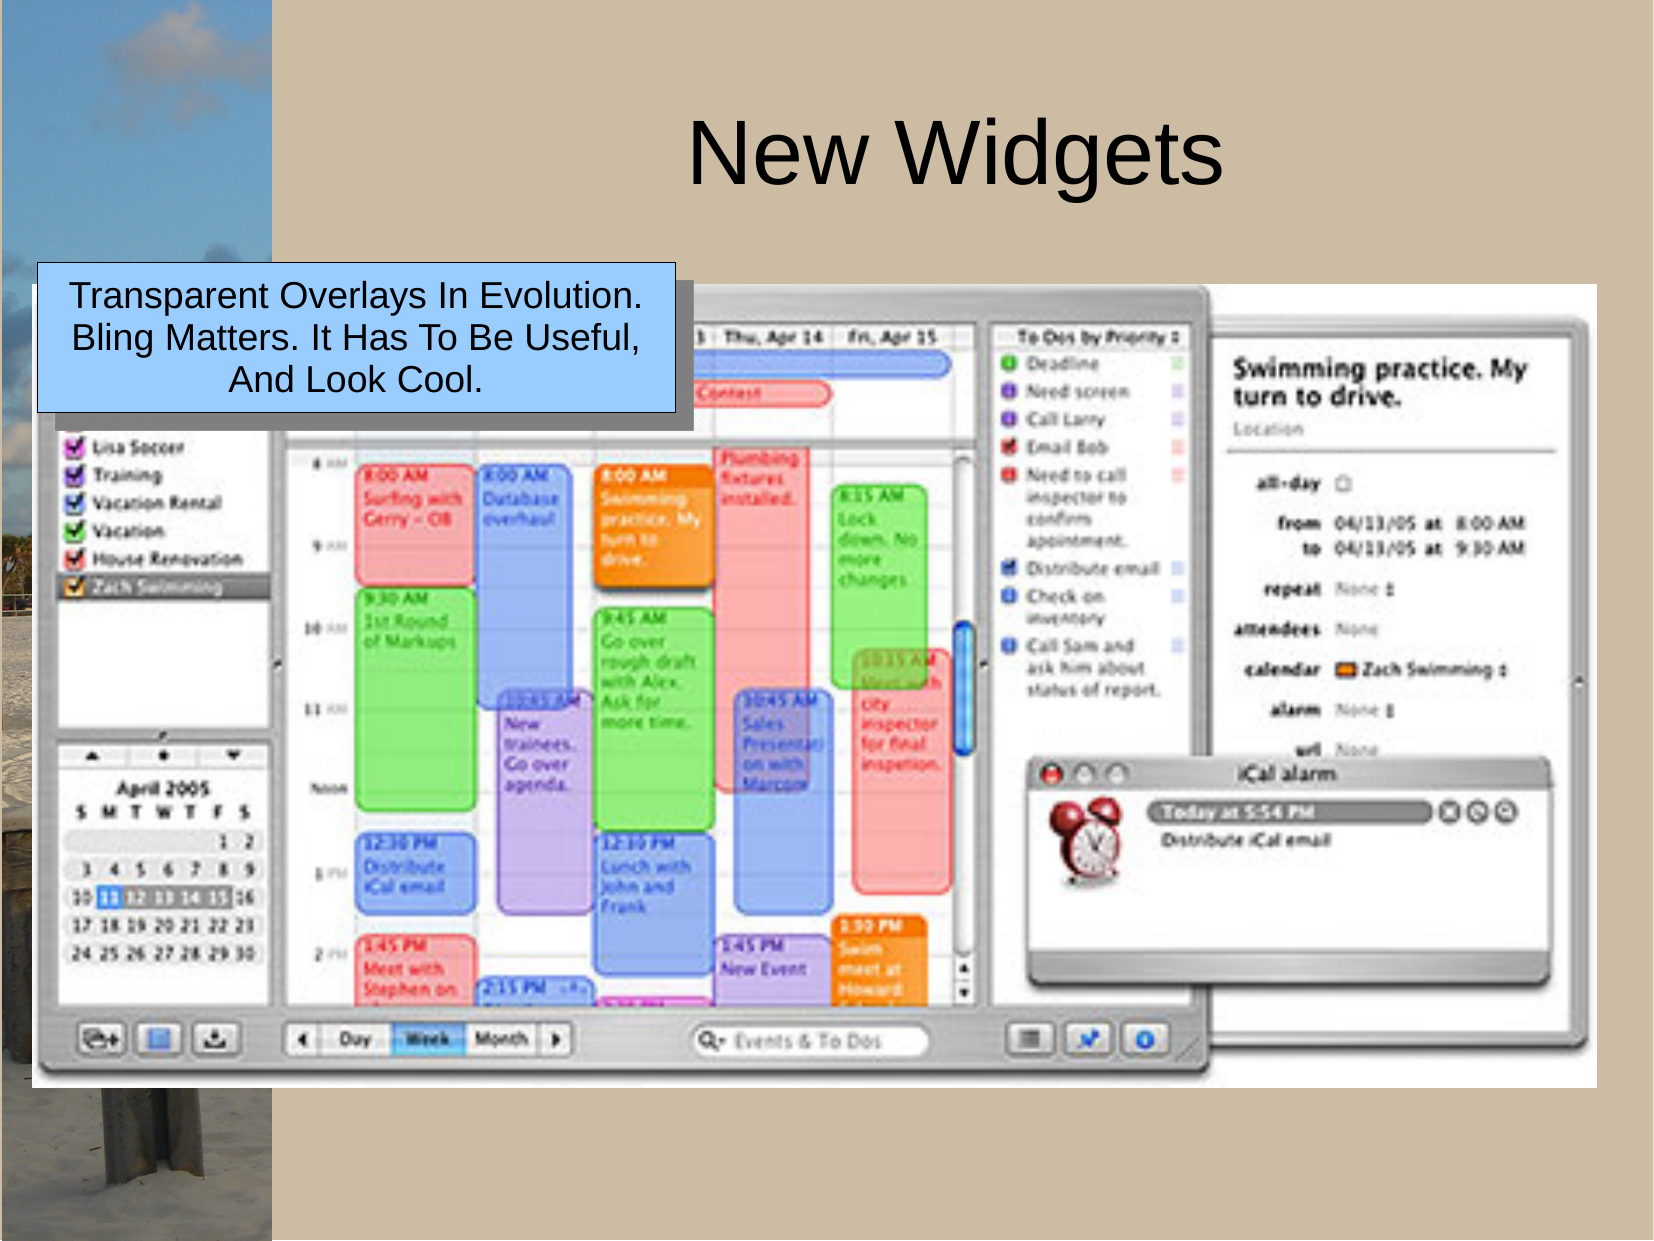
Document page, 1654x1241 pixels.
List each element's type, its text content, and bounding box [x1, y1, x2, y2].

title New Widgets [300, 49, 1613, 257]
text_box Transparent Overlays In Evolution. Bling Matters. It Has To Be Useful, And Look Cool. [37, 262, 676, 413]
picture [2, 0, 1597, 1241]
